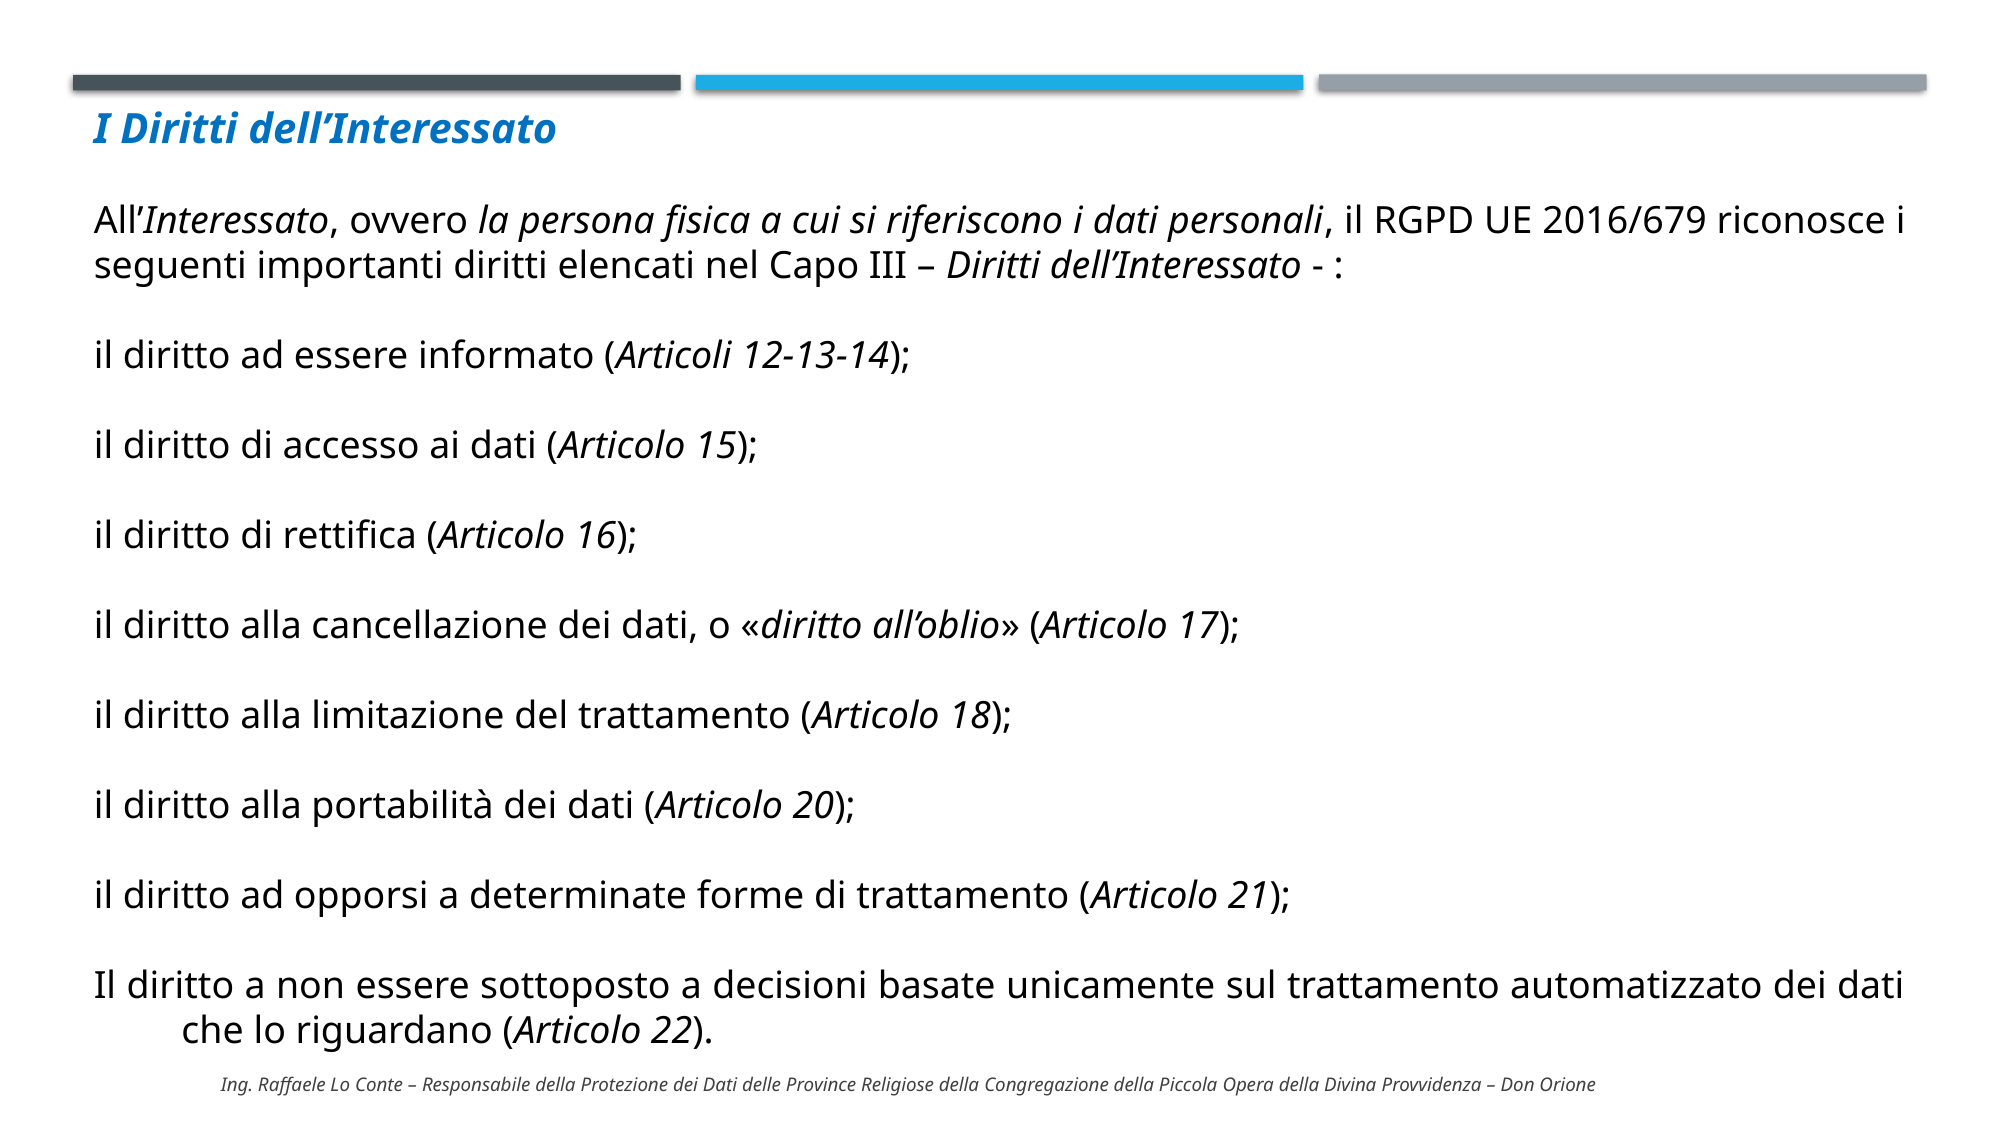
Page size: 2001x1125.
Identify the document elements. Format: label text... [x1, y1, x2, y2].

slide_number Ing. Raffaele Lo Conte – Responsabile della Protezione dei Dati delle Province Religiose della Congregazione della Piccola Opera della Divina Provvidenza – Don Orione [100, 1053, 1715, 1114]
text_box I Diritti dell’Interessato All’Interessato, ovvero la persona fisica a cui si riferiscono i dati personali, il RGPD UE 2016/679 riconosce i seguenti importanti diritti elencati nel Capo III – Diritti dell’Interessato - : il diritto ad essere informato (Articoli 12-13-14); il diritto di accesso ai dati (Articolo 15); il diritto di rettifica (Articolo 16); il diritto alla cancellazione dei dati, o «diritto all’oblio» (Articolo 17); il diritto alla limitazione del trattamento (Articolo 18); il diritto alla portabilità dei dati (Articolo 20); il diritto ad opporsi a determinate forme di trattamento (Articolo 21); Il diritto a non essere sottoposto a decisioni basate unicamente sul trattamento automatizzato dei dati che lo riguardano (Articolo 22). [79, 94, 1921, 1059]
